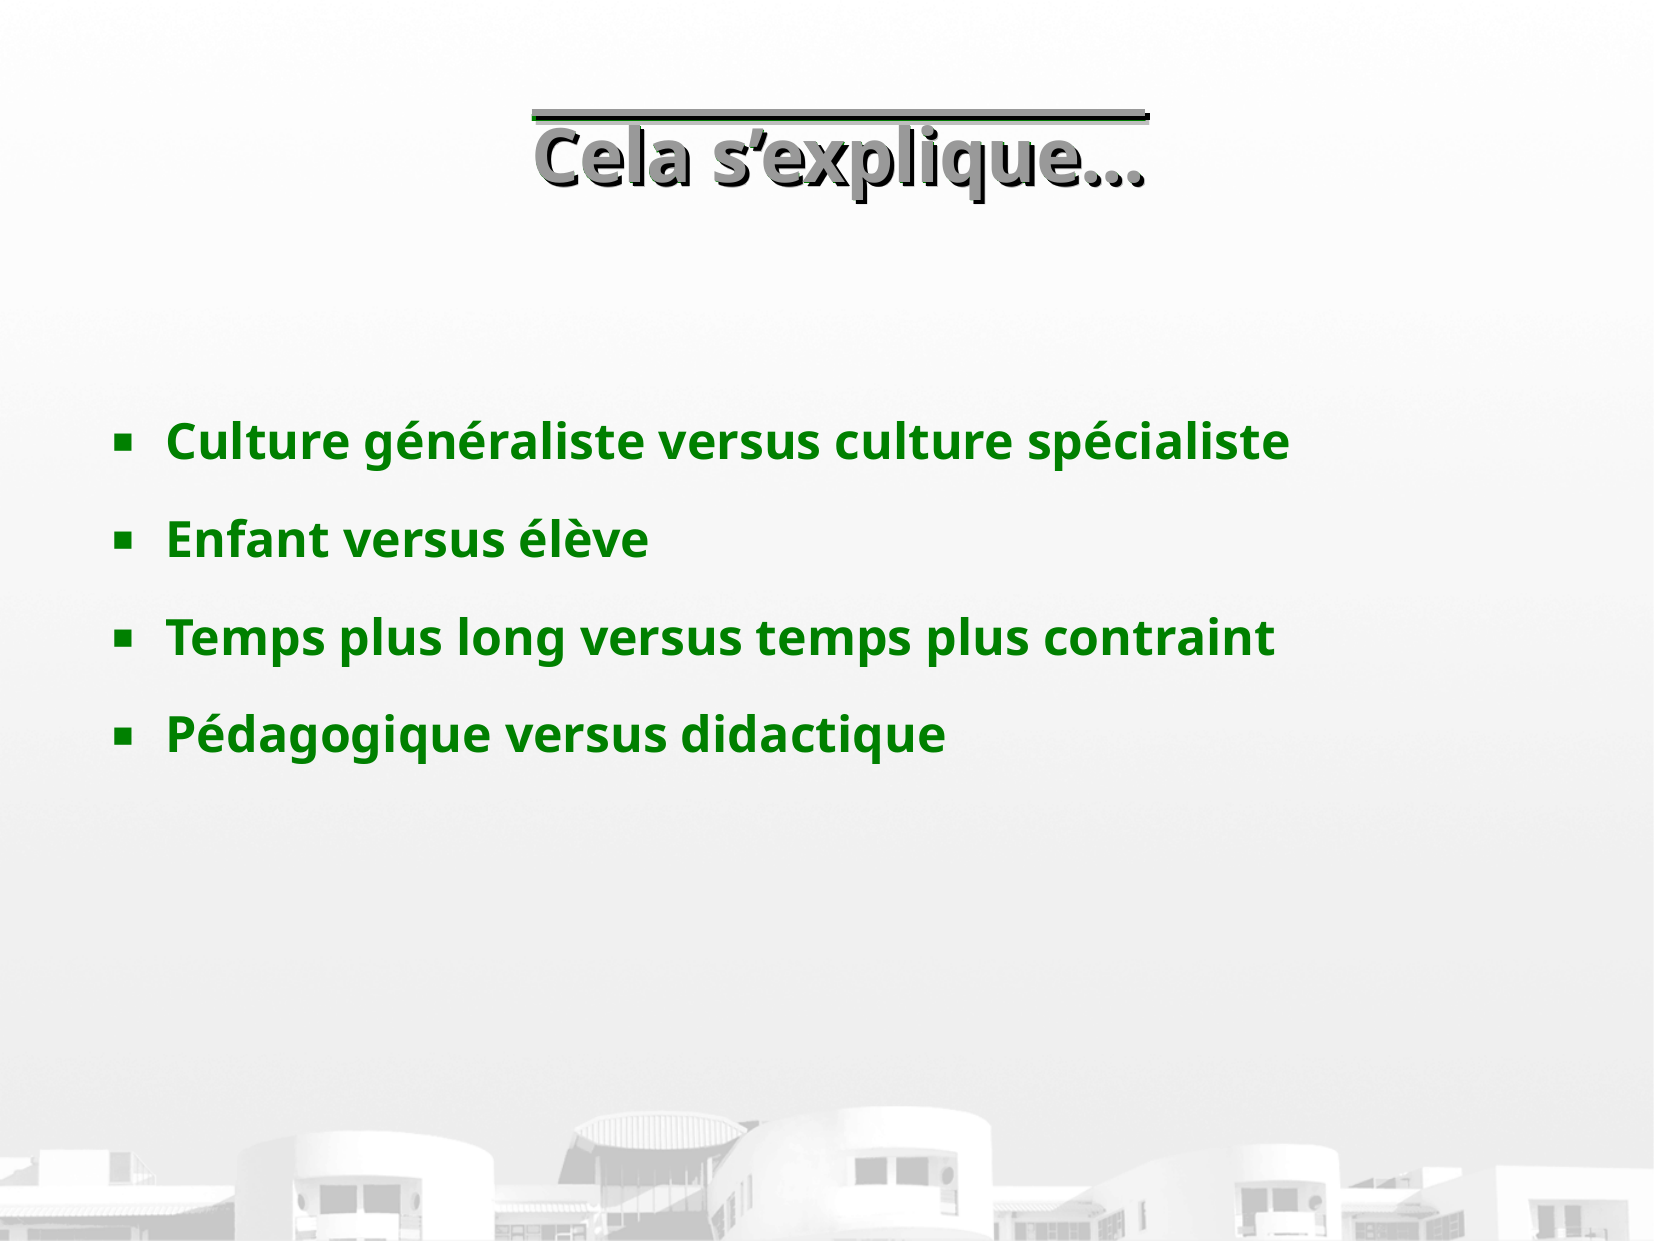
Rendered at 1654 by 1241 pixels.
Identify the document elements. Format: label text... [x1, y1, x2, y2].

picture [0, 0, 1654, 1241]
list Culture généraliste versus culture spécialiste Enfant versus élève Temps plus long versus temps plus contraint Pédagogique versus didactique [94, 308, 1583, 1028]
title Cela s’explique... [94, 47, 1583, 260]
